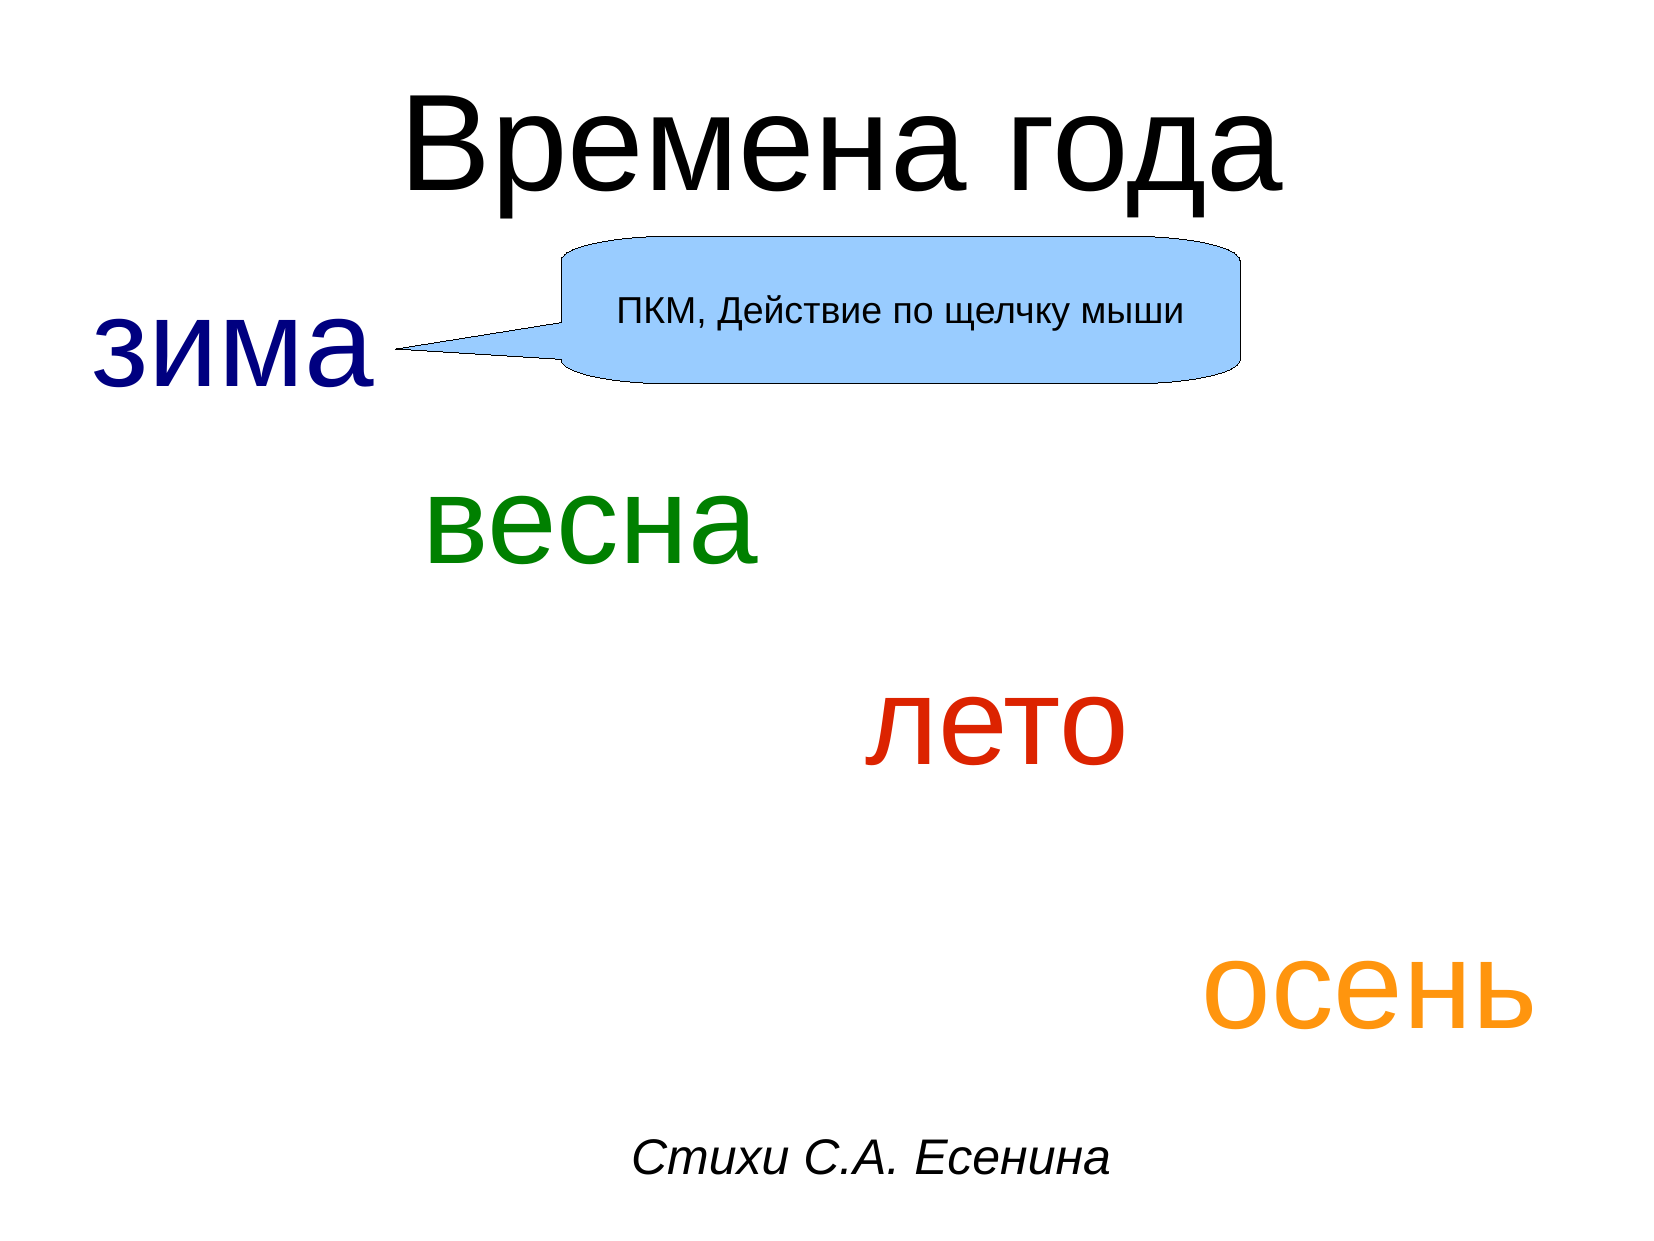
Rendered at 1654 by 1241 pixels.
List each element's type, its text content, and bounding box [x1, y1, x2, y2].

text_box весна [407, 442, 798, 598]
text_box ПКМ, Действие по щелчку мыши [395, 236, 1241, 384]
text_box Времена года [206, 59, 1477, 228]
text_box Стихи С.А. Есенина [442, 1122, 1300, 1193]
text_box осень [1187, 908, 1595, 1063]
text_box лето [850, 643, 1182, 799]
text_box зима [76, 265, 414, 421]
